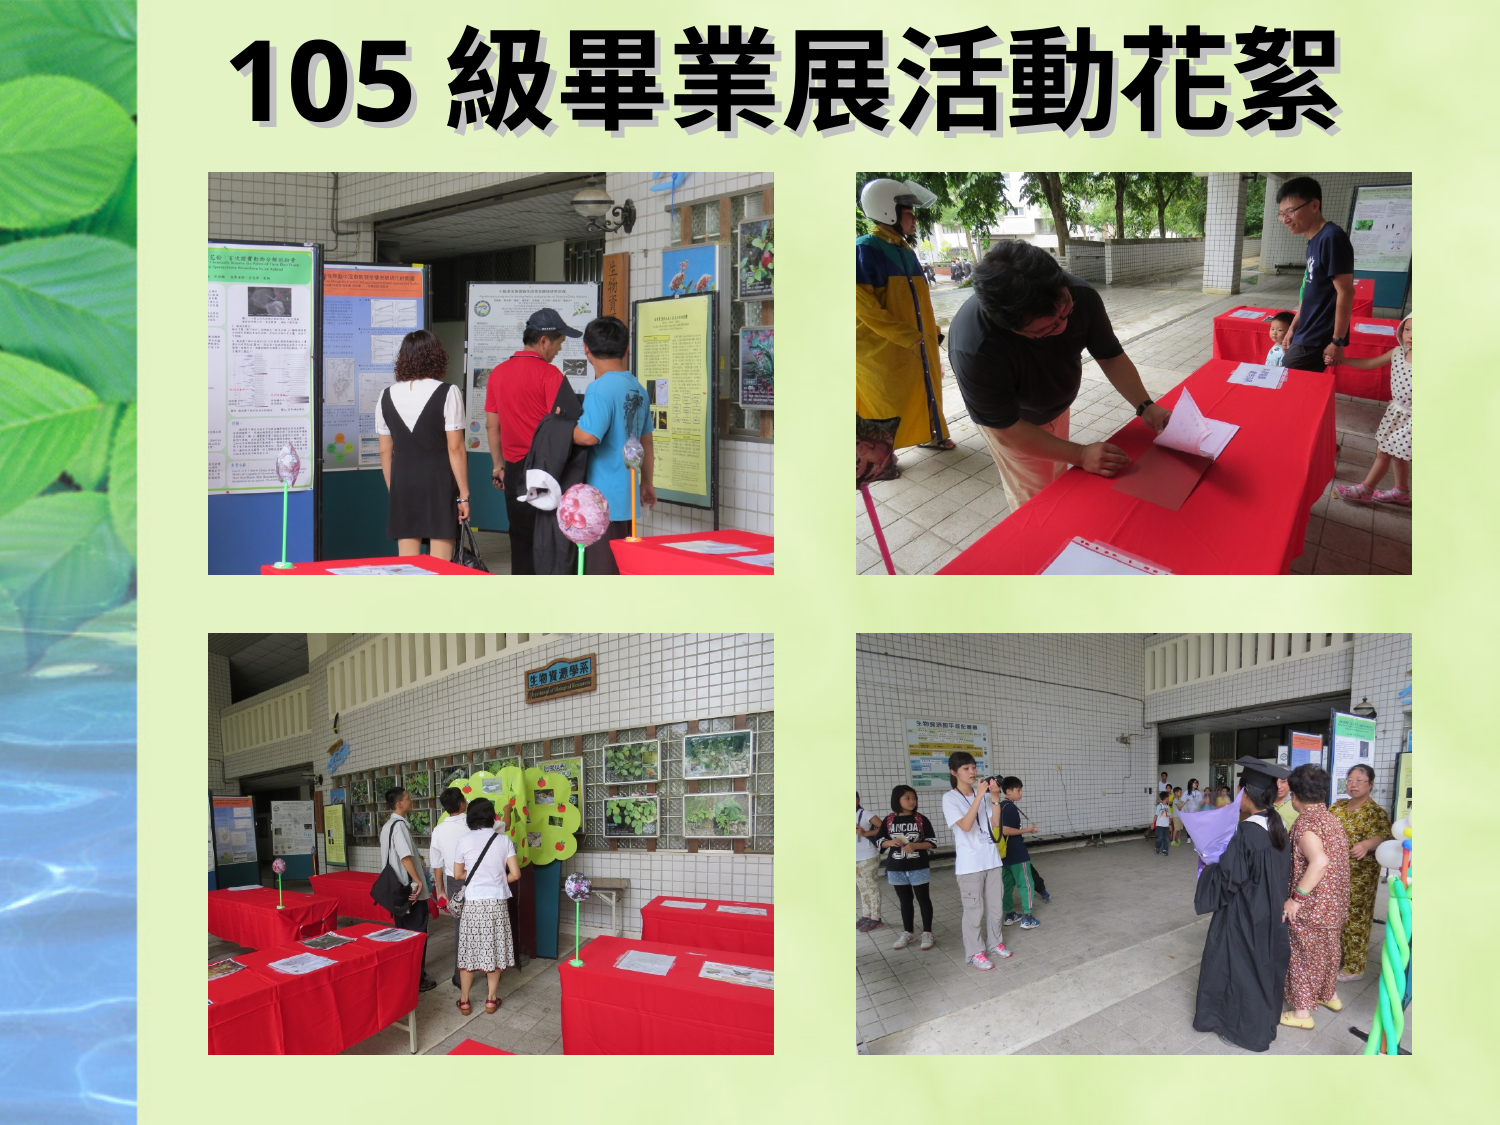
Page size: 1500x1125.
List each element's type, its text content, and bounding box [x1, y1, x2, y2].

picture [208, 633, 774, 1055]
picture [856, 633, 1412, 1055]
text_box 105級畢業展活動花絮 [67, 1, 1500, 152]
picture [856, 172, 1412, 575]
picture [208, 172, 774, 575]
